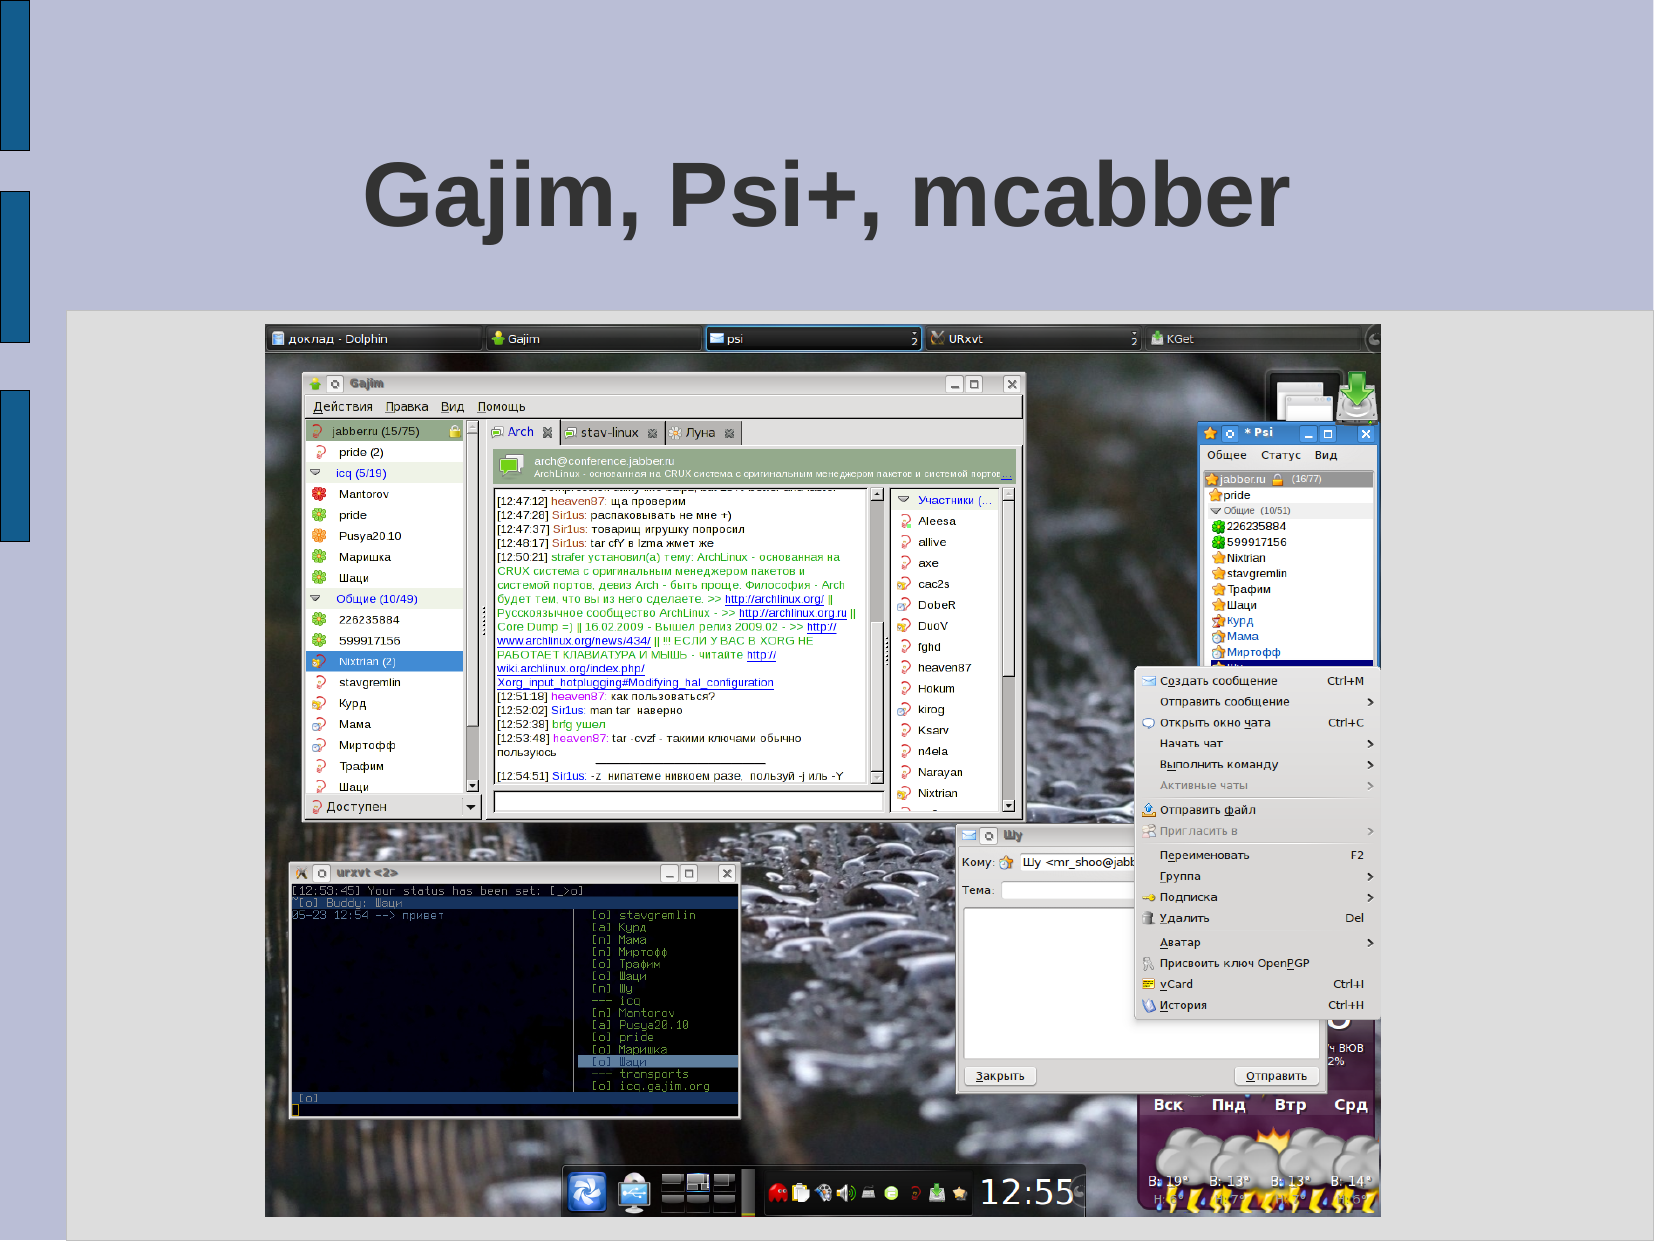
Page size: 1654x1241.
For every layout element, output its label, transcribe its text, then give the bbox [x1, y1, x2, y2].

picture [265, 324, 1381, 1217]
title Gajim, Psi+, mcabber [121, 98, 1534, 291]
